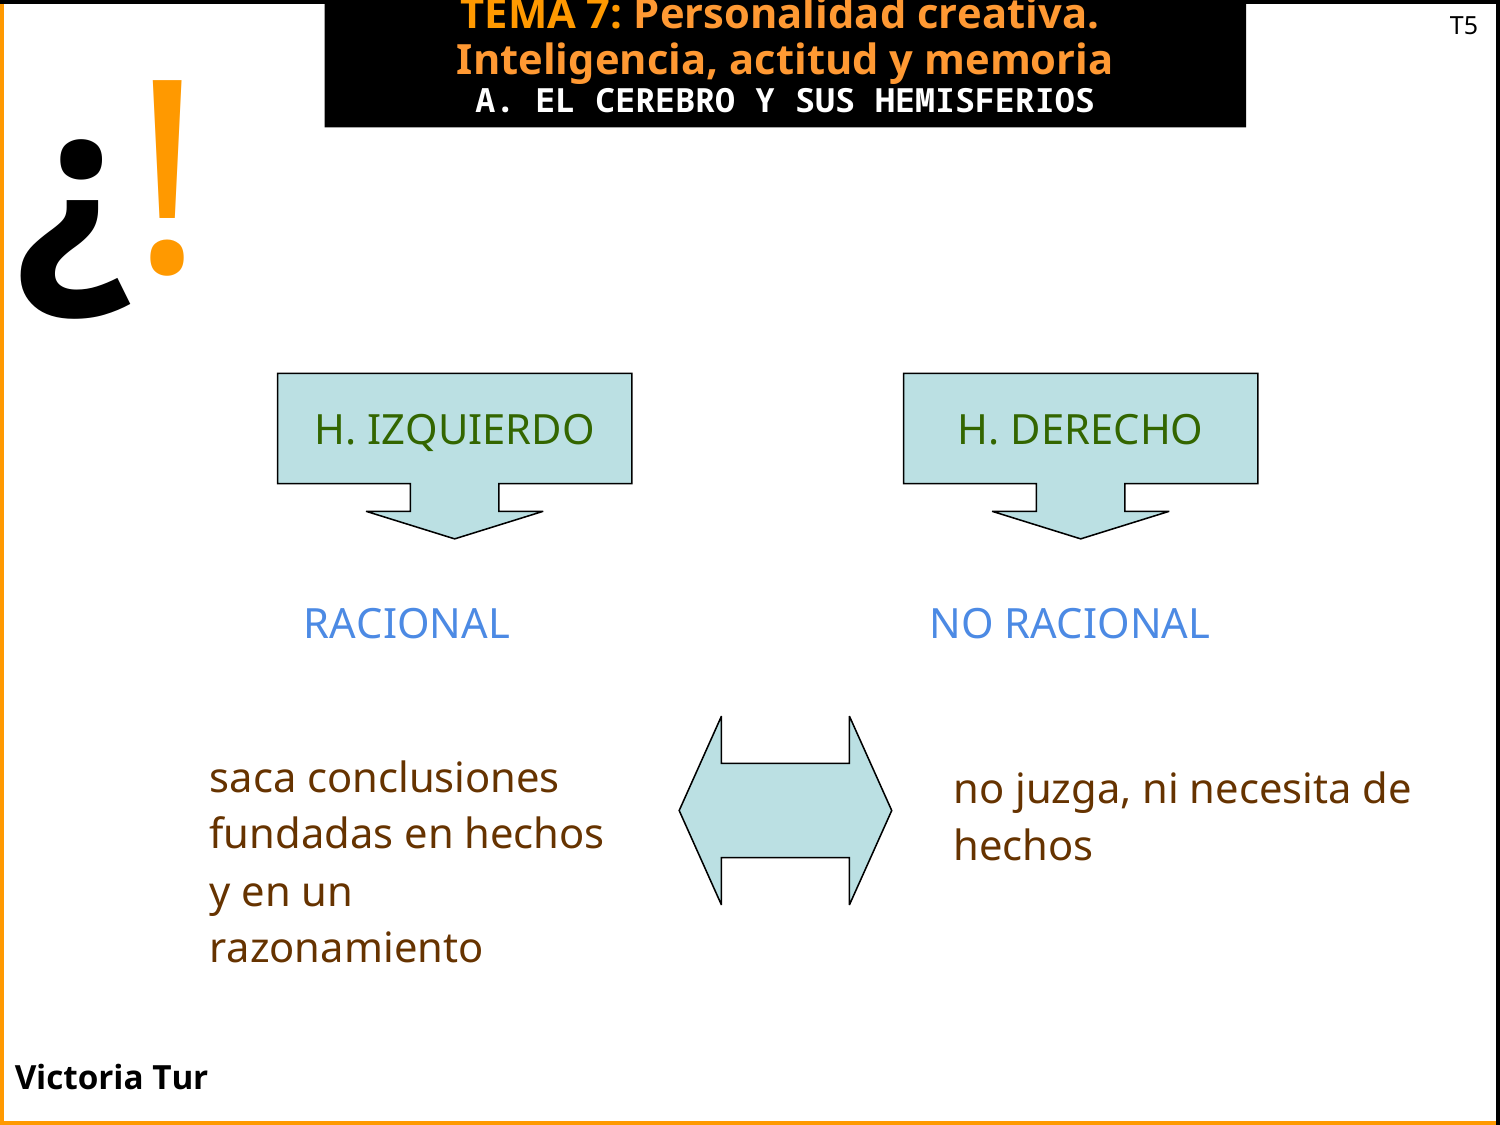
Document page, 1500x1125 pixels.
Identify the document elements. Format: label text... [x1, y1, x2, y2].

text_box RACIONAL [289, 586, 632, 659]
text_box [679, 716, 892, 905]
text_box saca conclusiones fundadas en hechos y en un razonamiento [194, 739, 621, 983]
text_box H. DERECHO [903, 373, 1258, 539]
text_box no juzga, ni necesita de hechos [938, 751, 1436, 881]
text_box H. IZQUIERDO [277, 373, 632, 539]
text_box NO RACIONAL [903, 586, 1294, 659]
text_box T5 [1435, 0, 1500, 50]
